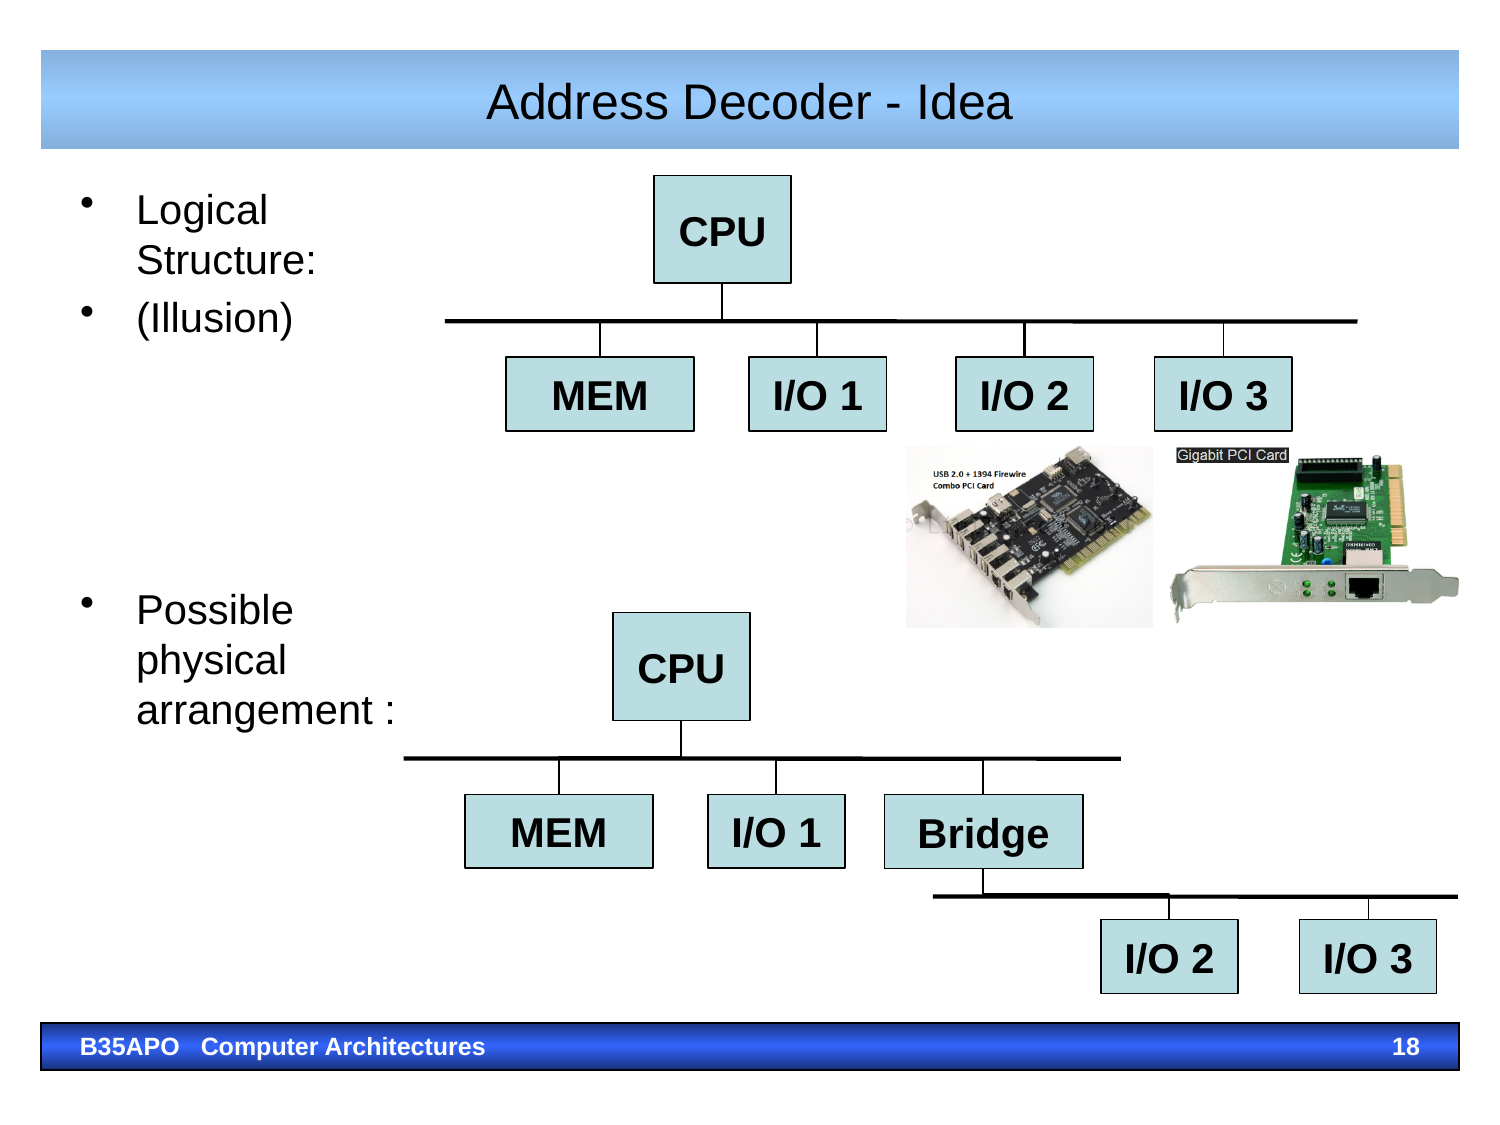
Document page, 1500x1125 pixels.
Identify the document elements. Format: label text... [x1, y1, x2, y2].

picture [1170, 443, 1459, 628]
text_box I/O 2 [1100, 919, 1239, 994]
list Logical Structure: (Illusion) Possible physical arrangement : [64, 175, 1436, 1000]
text_box I/O 3 [1299, 919, 1437, 994]
text_box I/O 3 [1154, 357, 1292, 431]
text_box Bridge [884, 794, 1083, 869]
text_box CPU [612, 612, 751, 721]
text_box I/O 2 [956, 357, 1094, 431]
footer B35APO Computer Architectures [64, 1023, 1424, 1071]
title Address Decoder - Idea [41, 50, 1459, 149]
text_box MEM [464, 794, 653, 869]
text_box CPU [653, 175, 792, 284]
text_box I/O 1 [749, 357, 887, 431]
text_box MEM [506, 357, 695, 431]
slide_number <number> [1340, 1023, 1436, 1069]
text_box I/O 1 [707, 794, 846, 869]
picture [906, 446, 1153, 628]
